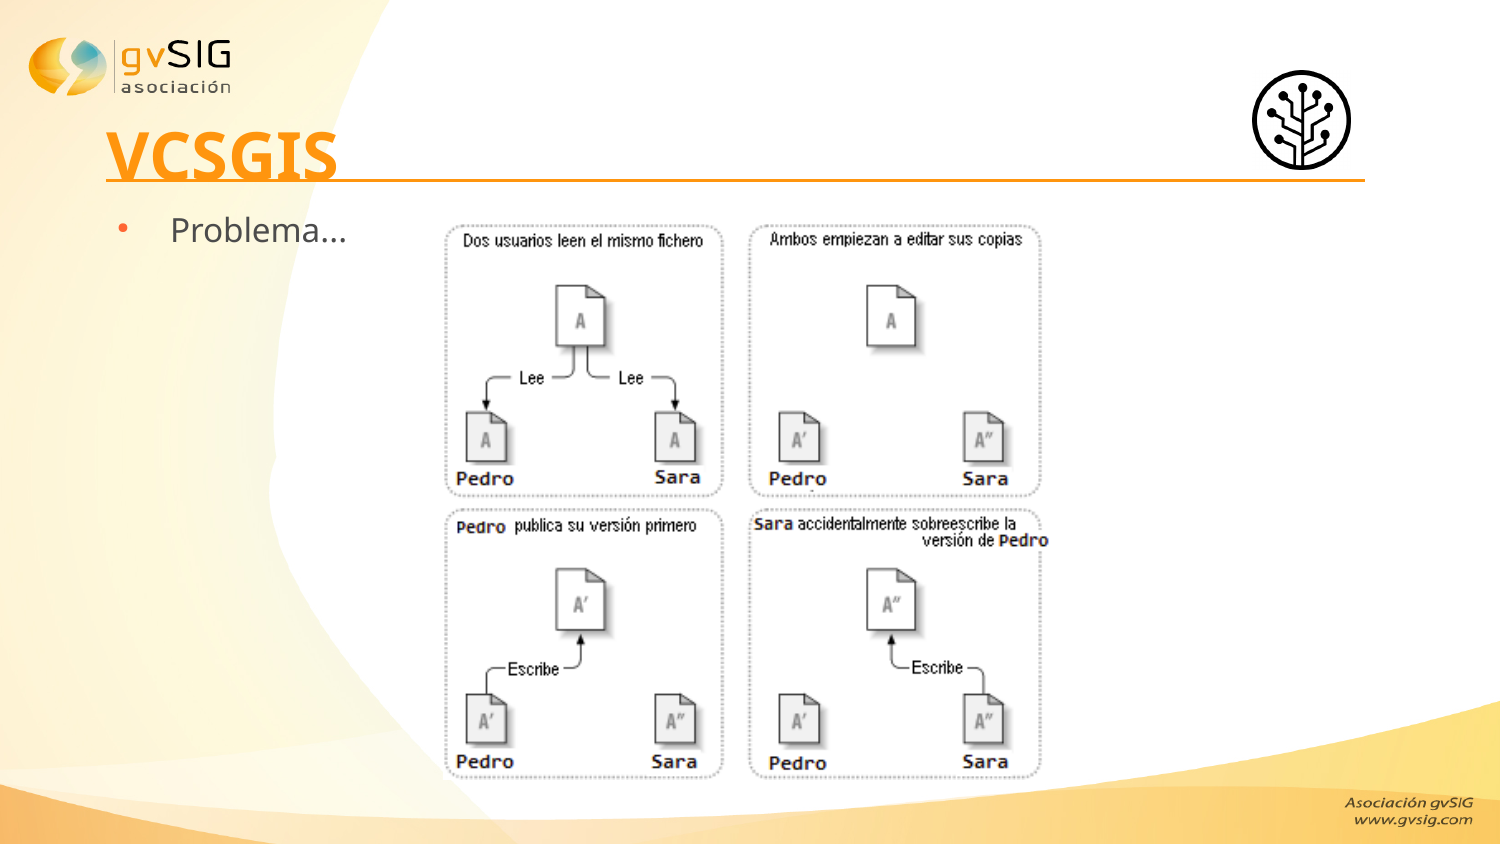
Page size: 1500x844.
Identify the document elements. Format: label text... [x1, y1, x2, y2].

list Problema... [99, 206, 1371, 396]
title VCSGIS [106, 115, 1457, 193]
picture [0, 0, 1500, 844]
